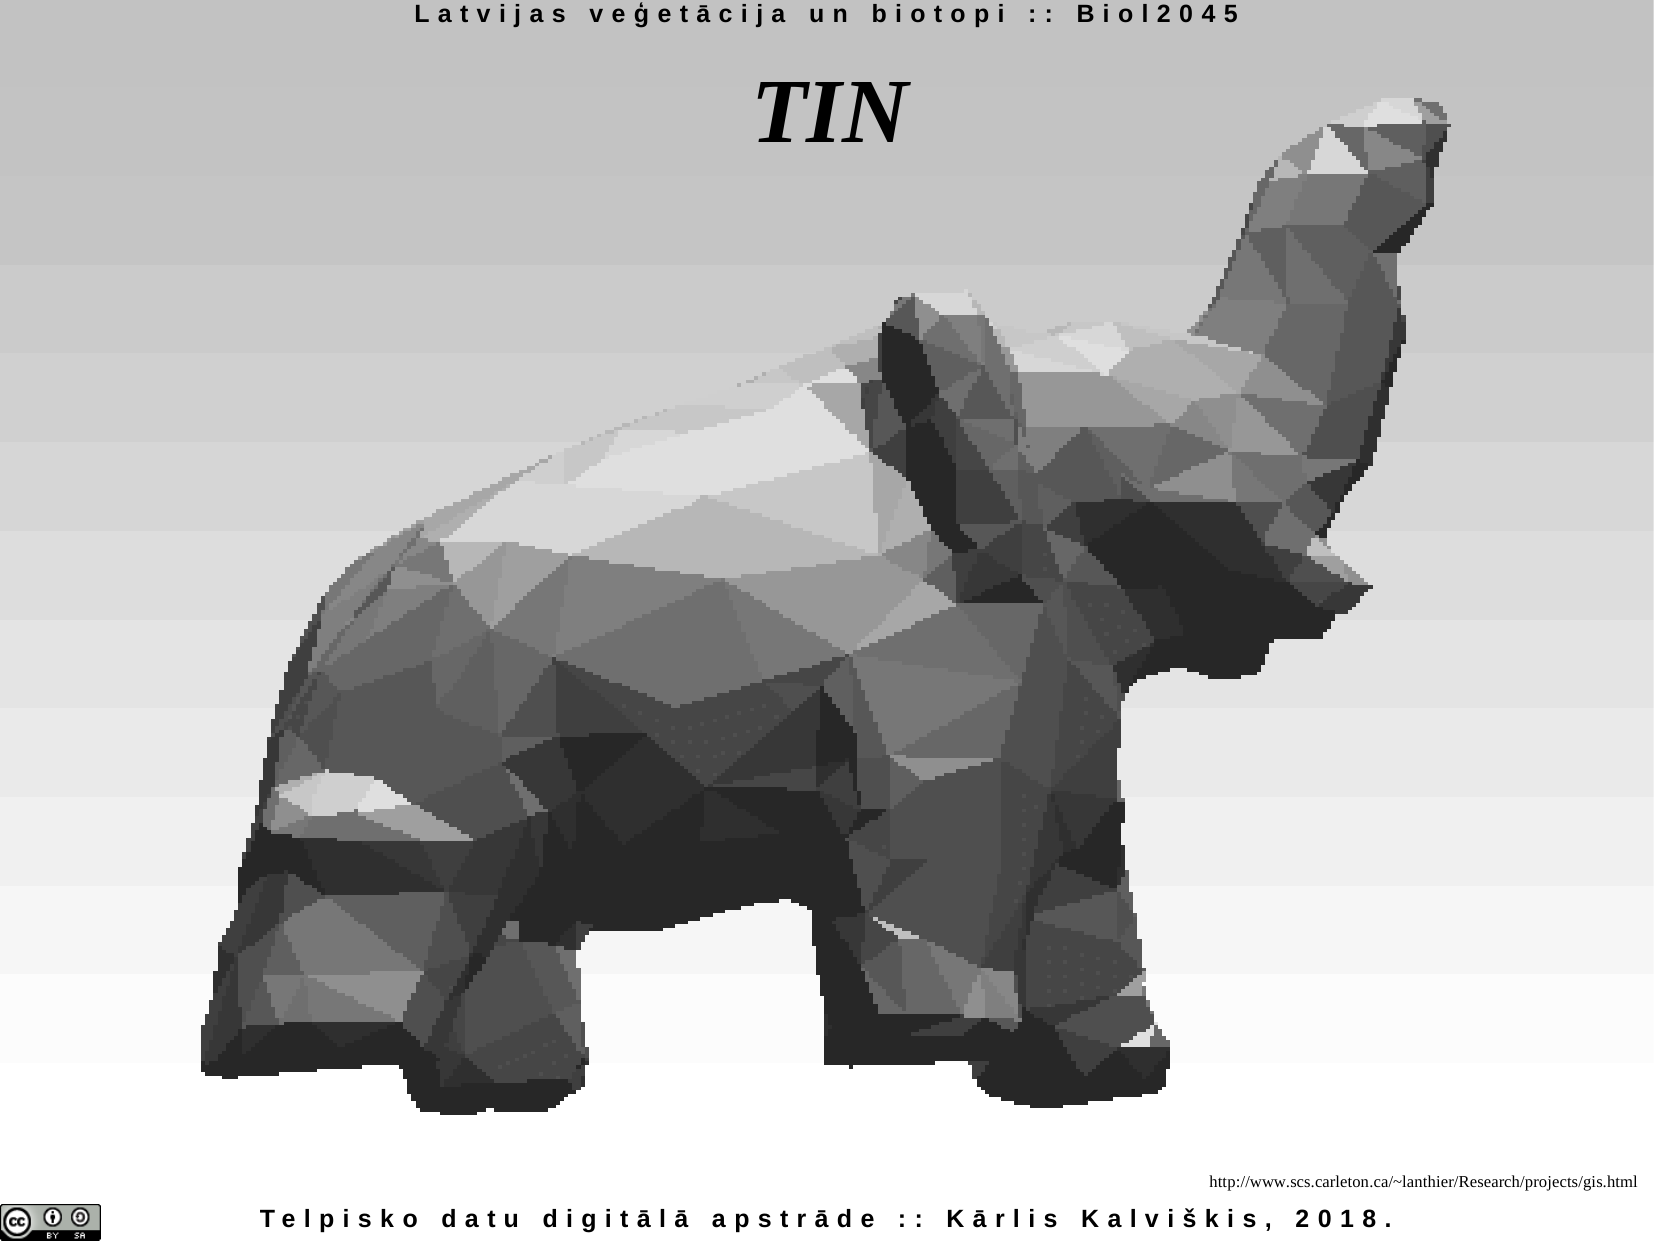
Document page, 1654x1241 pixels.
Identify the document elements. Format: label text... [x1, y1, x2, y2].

text_box http://www.scs.carleton.ca/~lanthier/Research/projects/gis.html [1194, 1165, 1653, 1199]
picture [0, 0, 1654, 1241]
title TIN [34, 61, 1626, 296]
